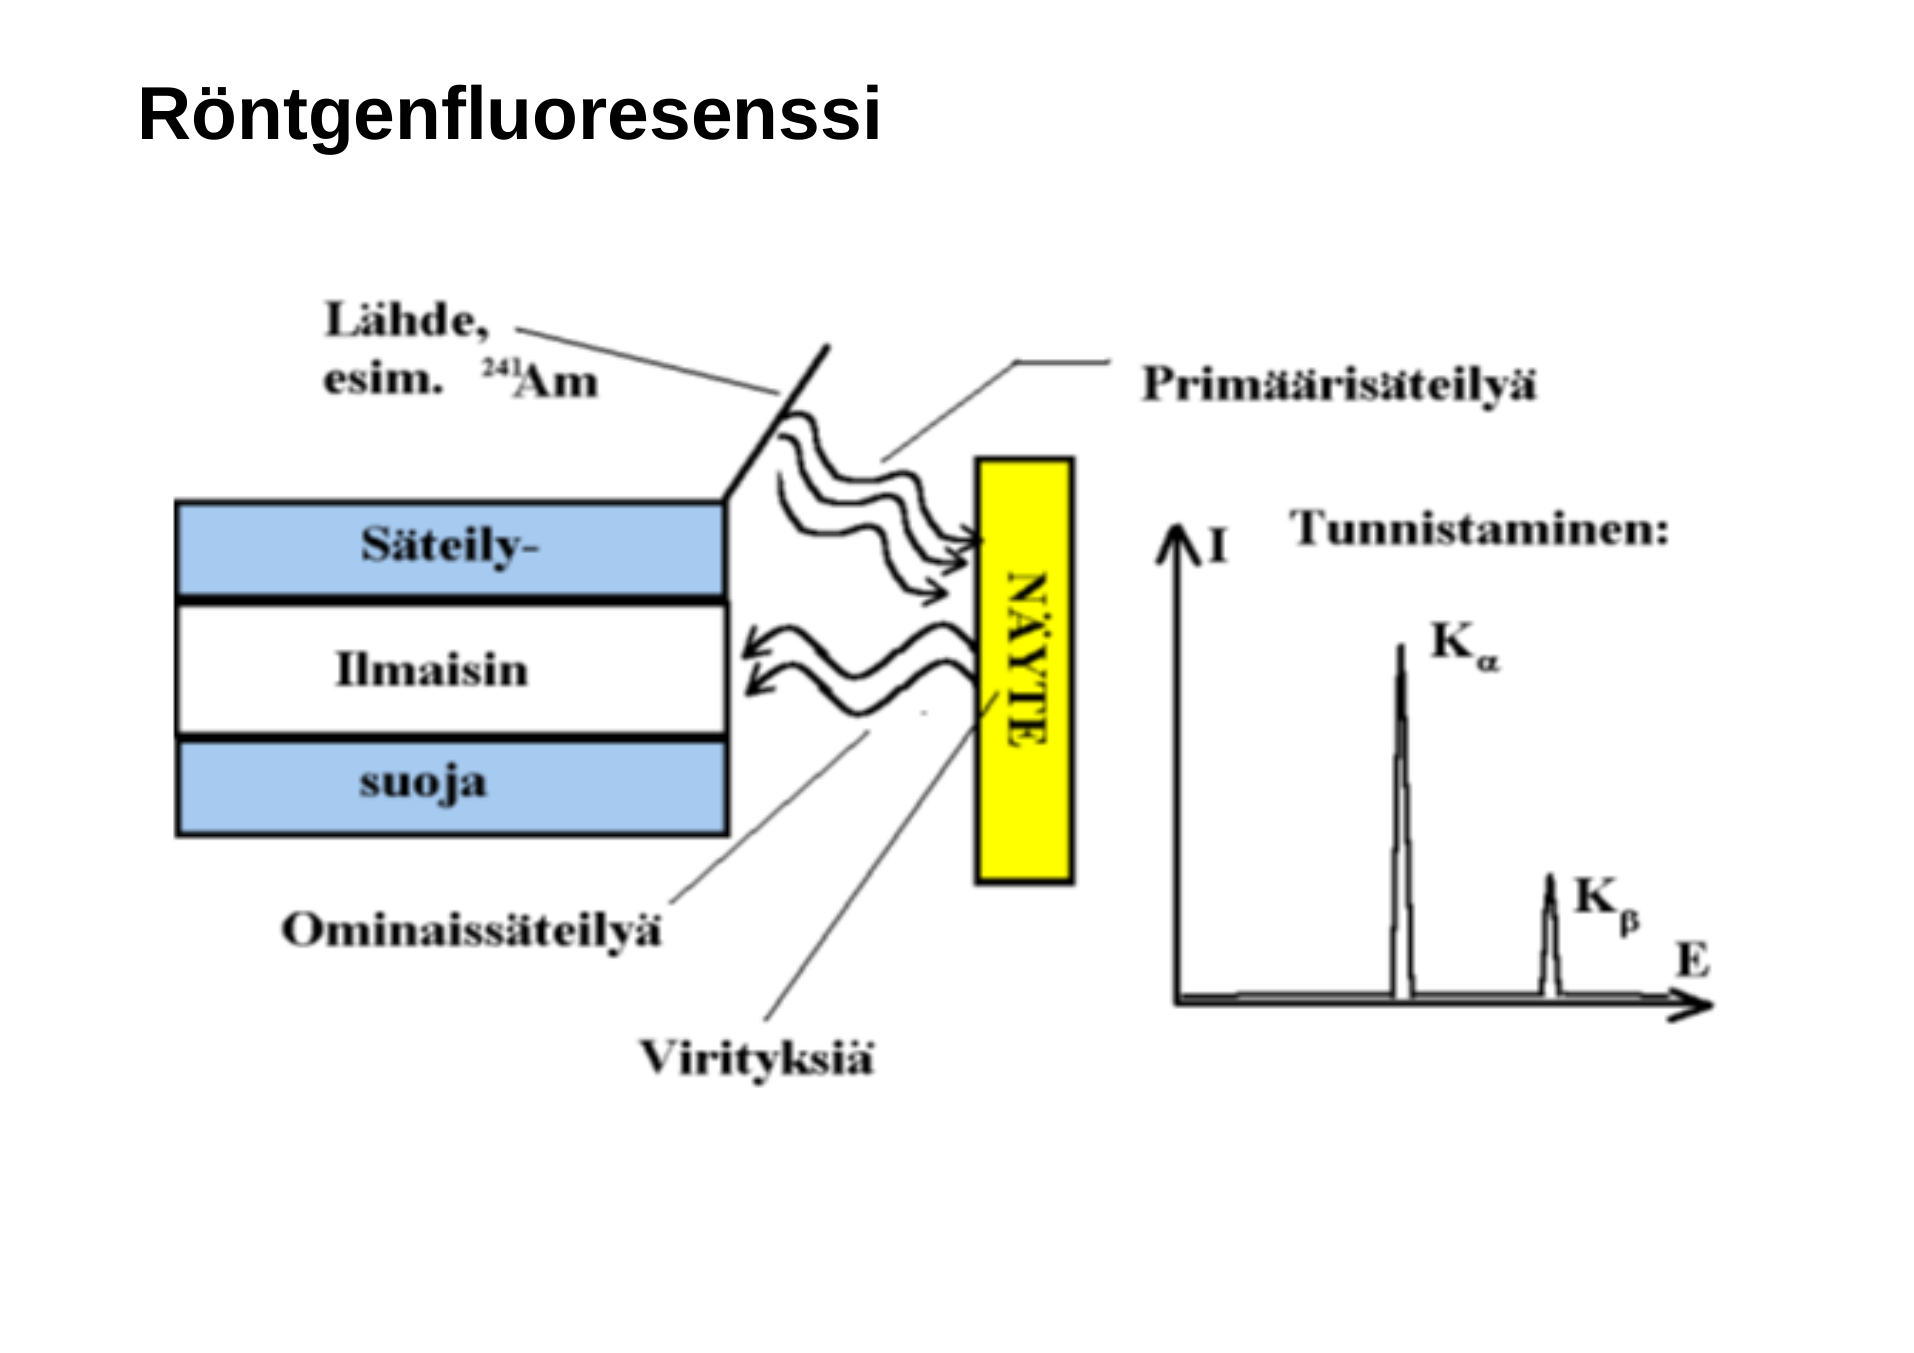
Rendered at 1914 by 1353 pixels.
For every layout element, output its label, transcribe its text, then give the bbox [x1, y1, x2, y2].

text_box Röntgenfluoresenssi [122, 64, 1021, 173]
picture [118, 231, 1777, 1107]
